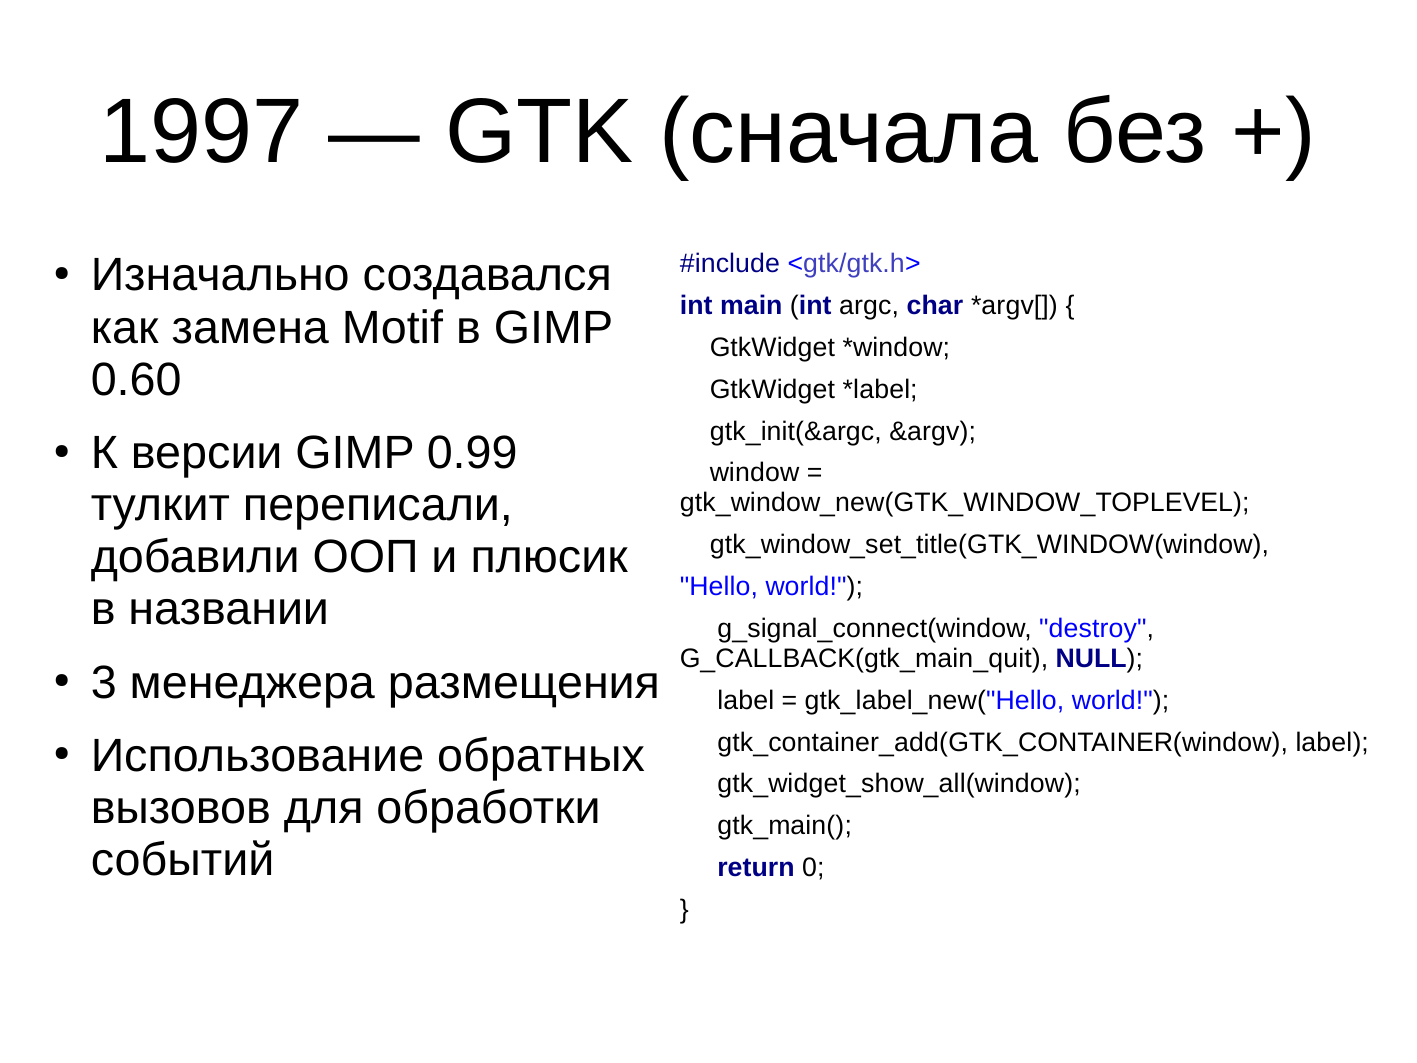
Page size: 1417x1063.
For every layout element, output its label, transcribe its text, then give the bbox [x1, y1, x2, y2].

list #include <gtk/gtk.h> int main (int argc, char *argv[]) { GtkWidget *window; GtkWidget *label; gtk_init(&argc, &argv); window = gtk_window_new(GTK_WINDOW_TOPLEVEL); gtk_window_set_title(GTK_WINDOW(window), "Hello, world!"); g_signal_connect(window, "destroy", G_CALLBACK(gtk_main_quit), NULL); label = gtk_label_new("Hello, world!"); gtk_container_add(GTK_CONTAINER(window), label); gtk_widget_show_all(window); gtk_main(); return 0; } [679, 248, 1390, 925]
list Изначально создавался как замена Motif в GIMP 0.60 К версии GIMP 0.99 тулкит переписали, добавили ООП и плюсик в названии 3 менеджера размещения Использование обратных вызовов для обработки событий [41, 248, 664, 926]
title 1997 — GTK (сначала без +) [70, 42, 1346, 220]
